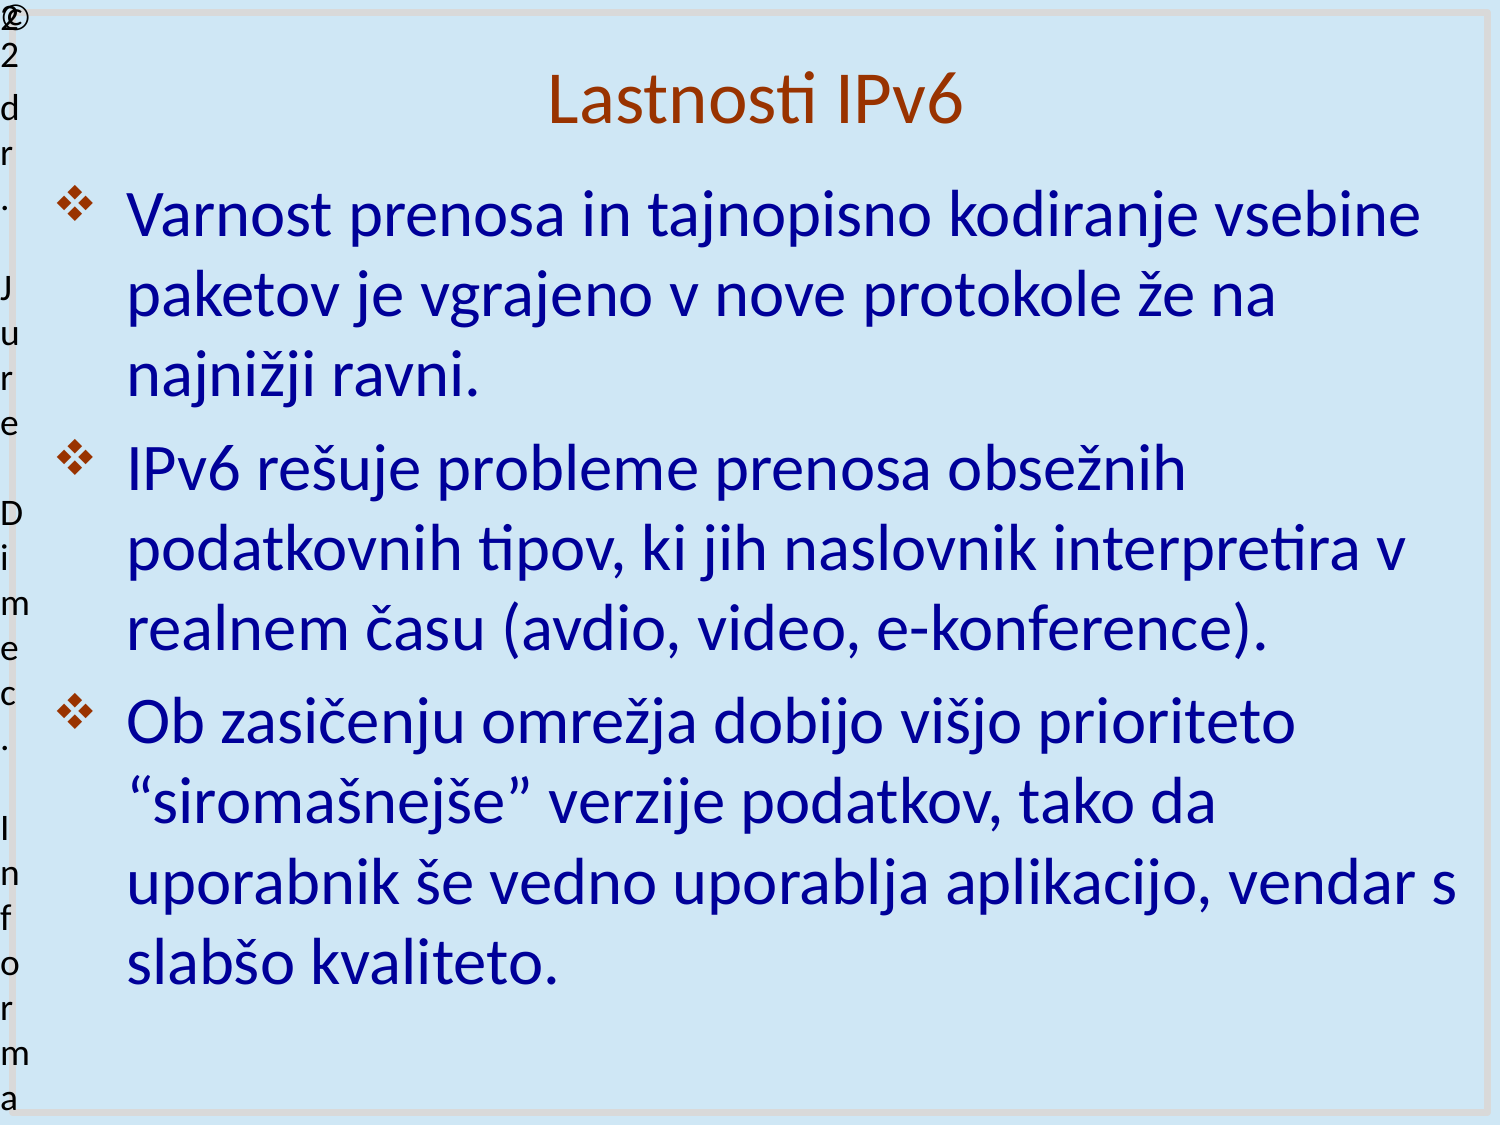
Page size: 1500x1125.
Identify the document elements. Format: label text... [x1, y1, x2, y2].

list Varnost prenosa in tajnopisno kodiranje vsebine paketov je vgrajeno v nove protokole že na najnižji ravni. IPv6 rešuje probleme prenosa obsežnih podatkovnih tipov, ki jih naslovnik interpretira v realnem času (avdio, video, e-konference). Ob zasičenju omrežja dobijo višjo prioriteto “siromašnejše” verzije podatkov, tako da uporabnik še vedno uporablja aplikacijo, vendar s slabšo kvaliteto. [37, 162, 1475, 1050]
title Lastnosti IPv6 [37, 37, 1475, 150]
